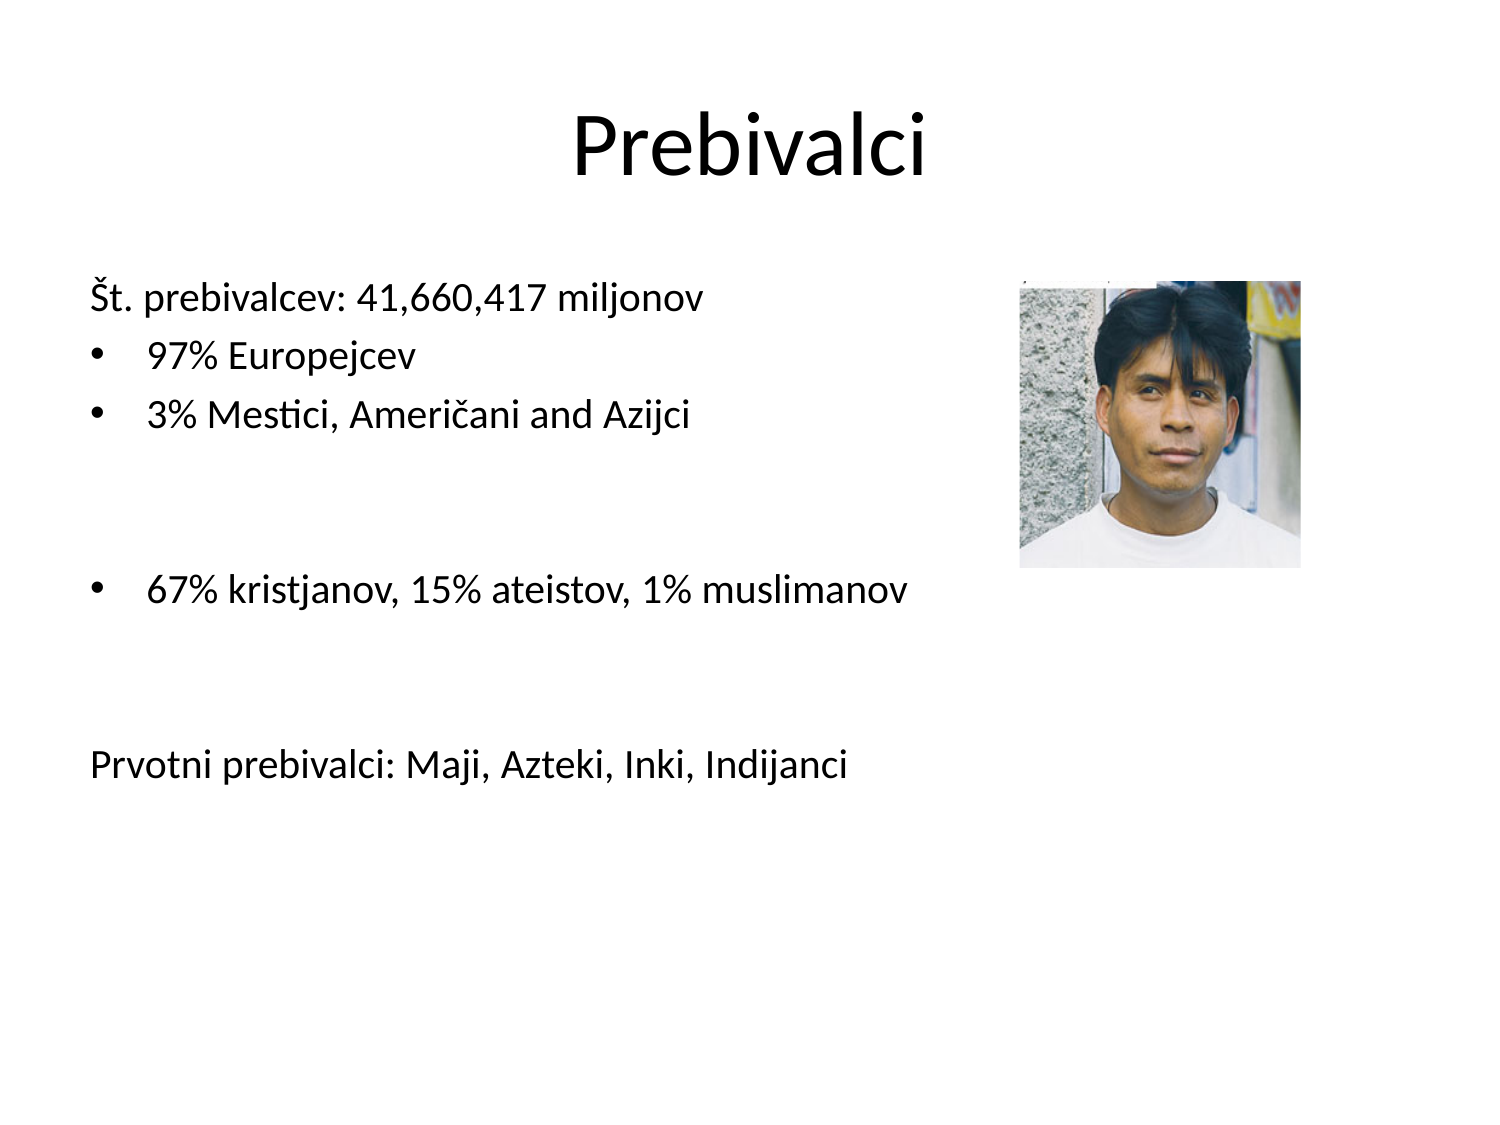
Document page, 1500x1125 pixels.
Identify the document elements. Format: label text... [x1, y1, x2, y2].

list Št. prebivalcev: 41,660,417 miljonov 97% Europejcev 3% Mestici, Američani and Azijci 67% kristjanov, 15% ateistov, 1% muslimanov Prvotni prebivalci: Maji, Azteki, Inki, Indijanci [75, 262, 1425, 1005]
title Prebivalci [75, 45, 1425, 233]
picture [1019, 281, 1301, 568]
